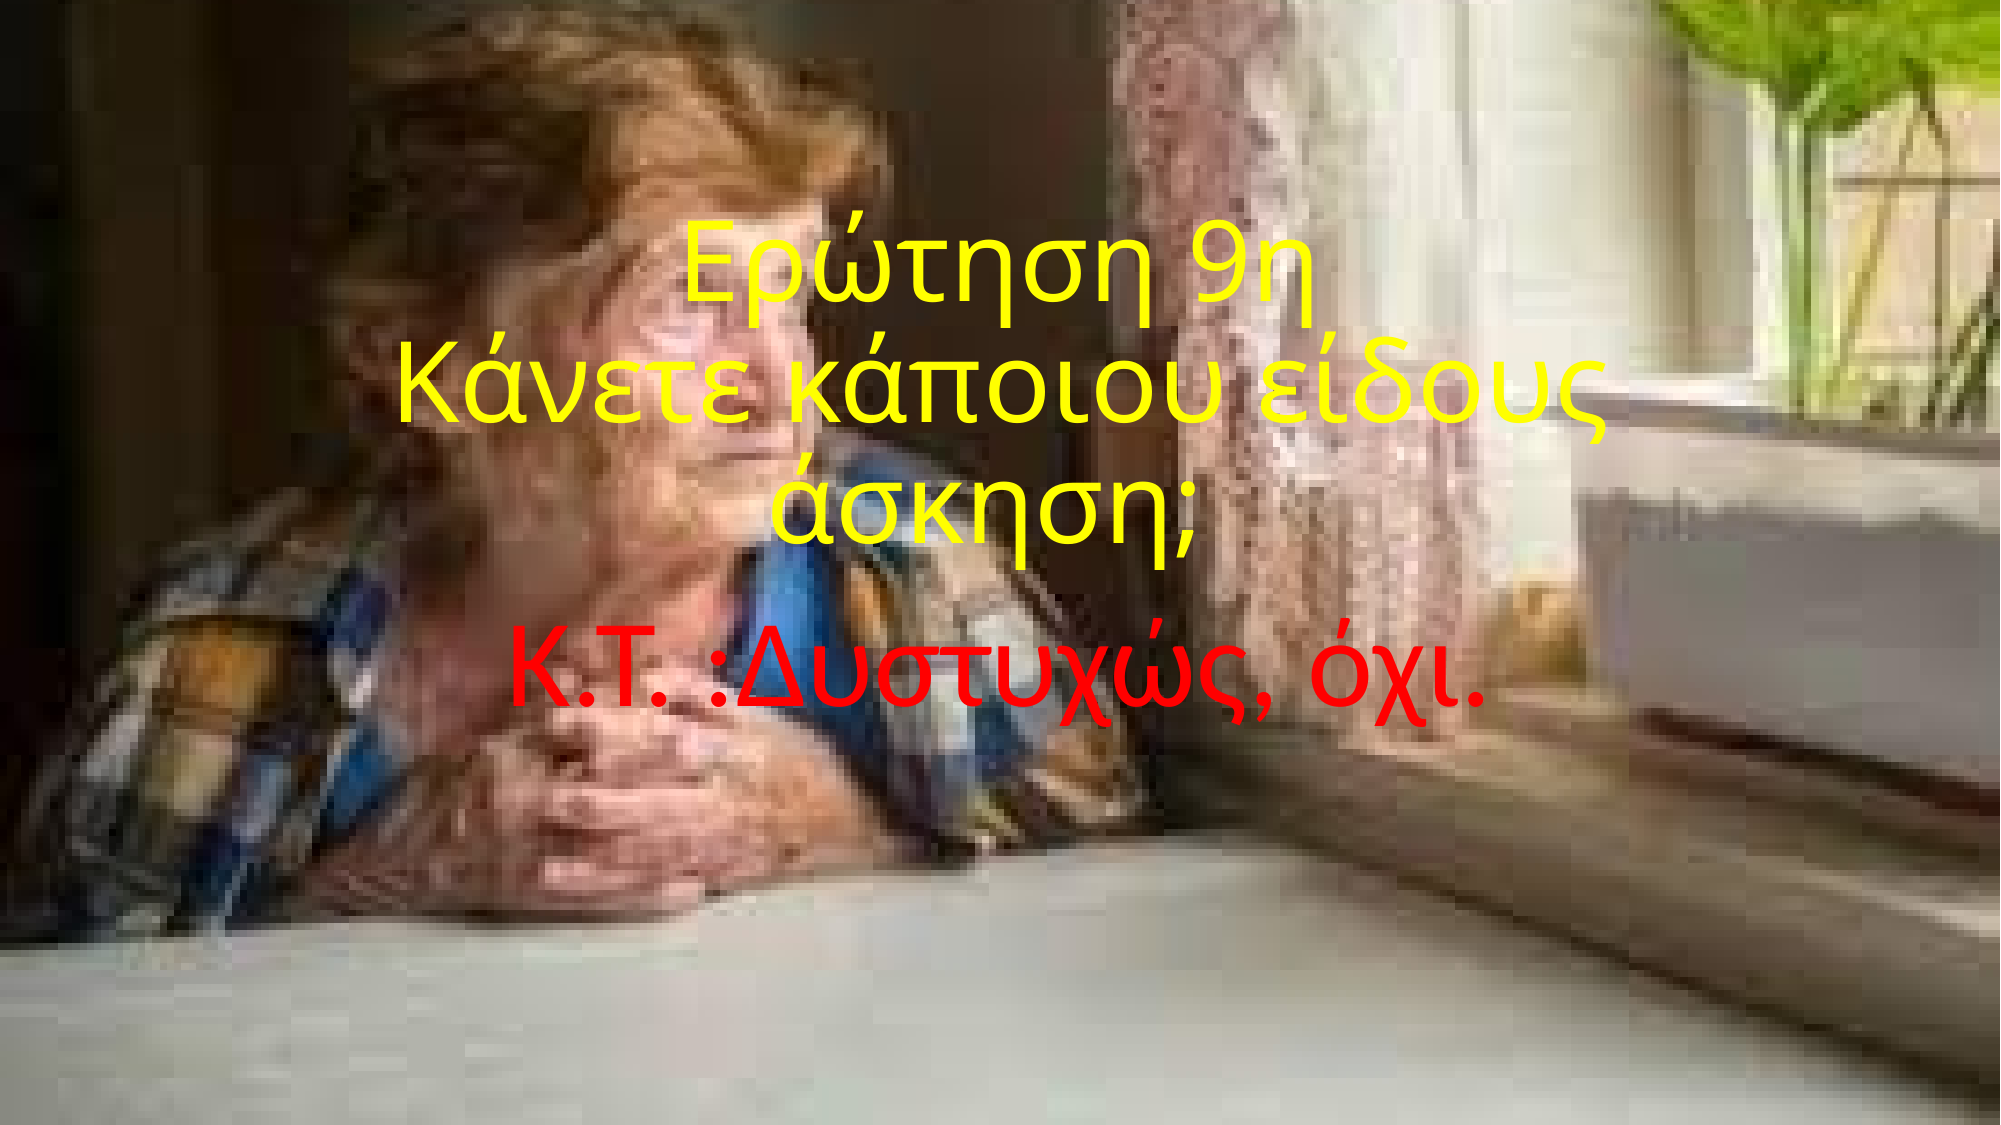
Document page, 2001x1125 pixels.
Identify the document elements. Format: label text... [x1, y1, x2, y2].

subtitle Κ.Τ. :Δυστυχώς, όχι. [249, 590, 1750, 863]
picture [0, 0, 2000, 1125]
title Ερώτηση 9η Κάνετε κάποιου είδους άσκηση; [249, 184, 1750, 576]
